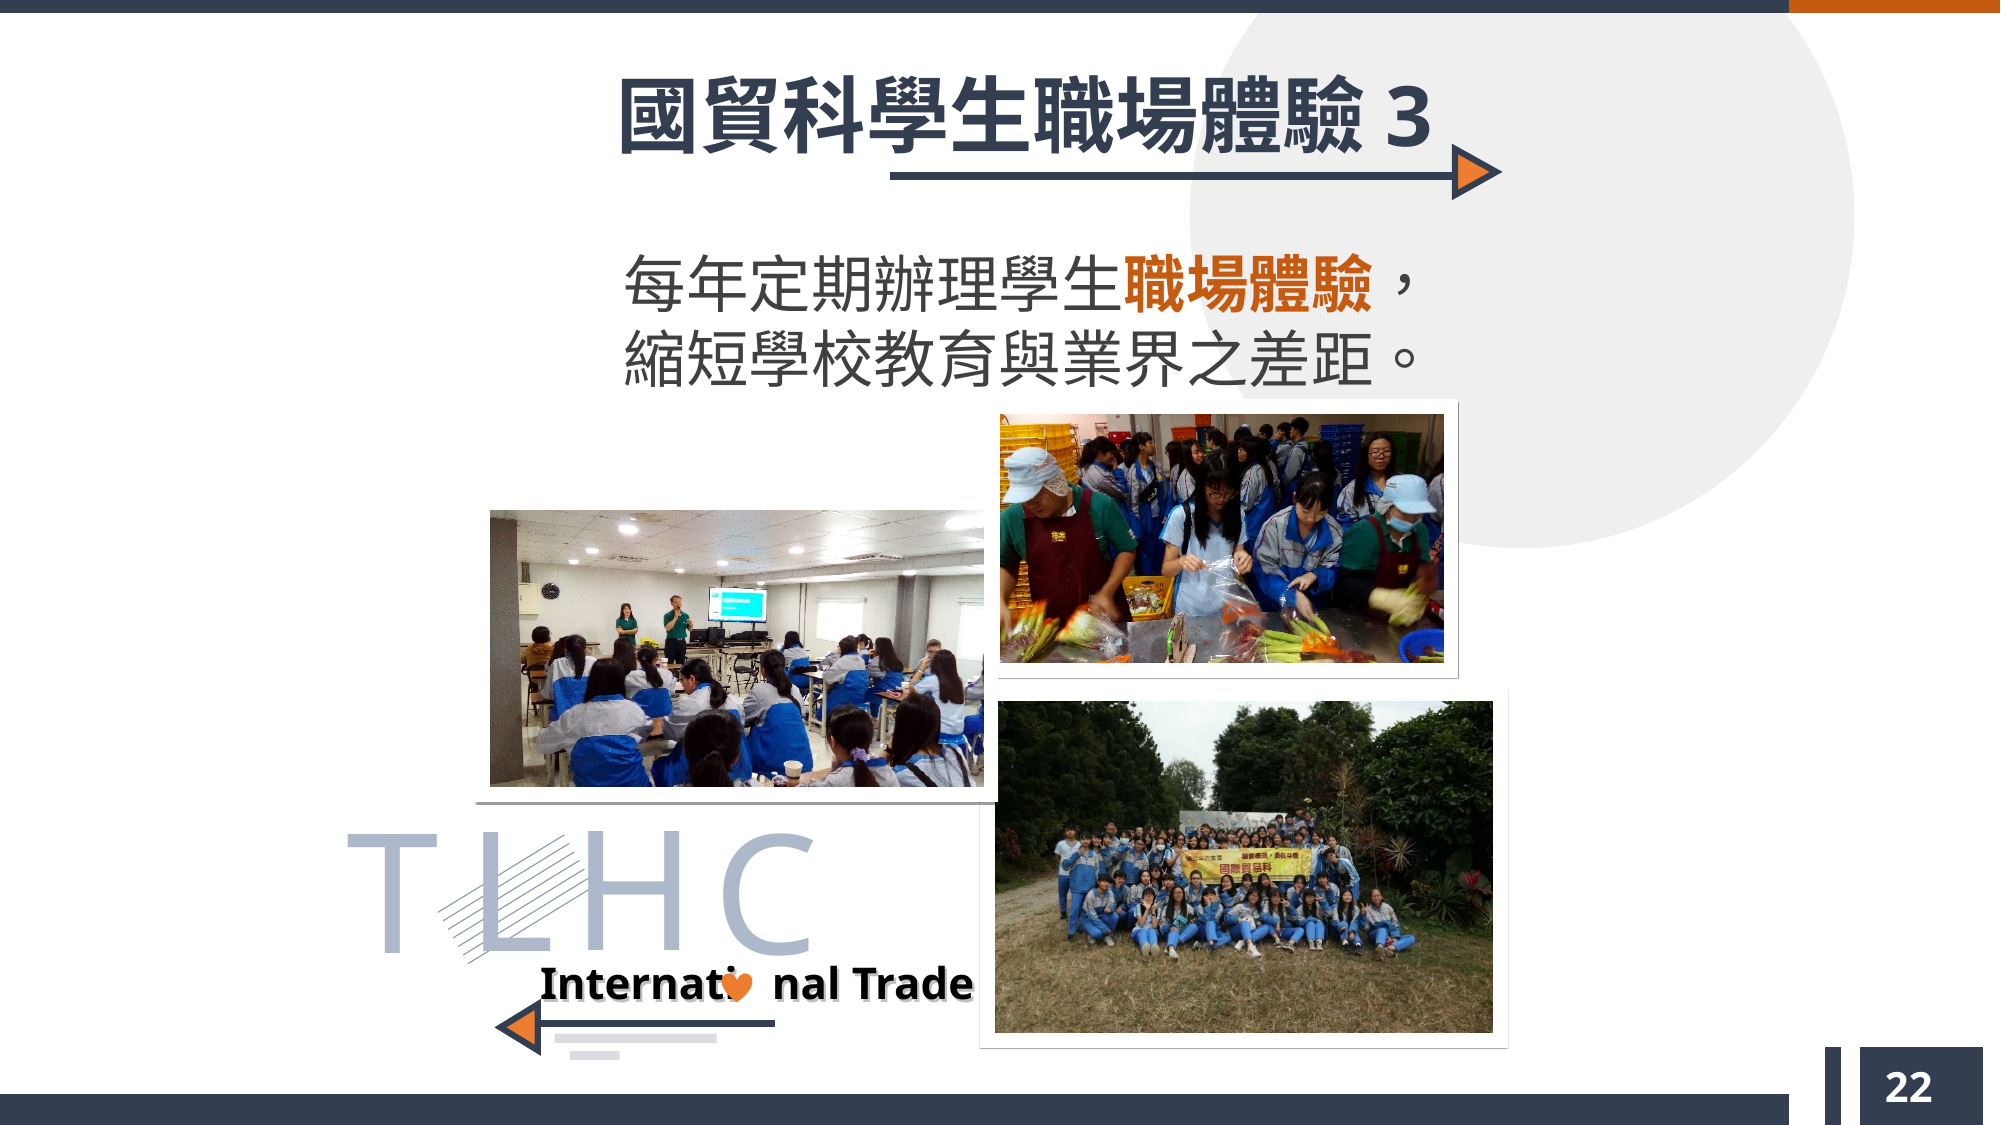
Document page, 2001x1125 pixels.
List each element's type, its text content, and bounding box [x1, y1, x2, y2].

text_box [555, 1034, 717, 1043]
text_box [500, 1004, 775, 1051]
text_box L [452, 777, 557, 995]
picture [489, 509, 984, 788]
text_box [570, 1051, 620, 1060]
text_box H [557, 776, 741, 948]
text_box C [698, 780, 882, 948]
picture [999, 413, 1444, 664]
text_box [890, 0, 1855, 549]
picture [994, 700, 1494, 1034]
text_box [721, 973, 753, 1003]
text_box 每年定期辦理學生職場體驗， 縮短學校教育與業界之差距。 [595, 237, 1466, 402]
text_box Internati nal Trade [525, 948, 1025, 1017]
text_box 國貿科學生職場體驗3 [594, 55, 1456, 172]
text_box T [331, 779, 515, 997]
